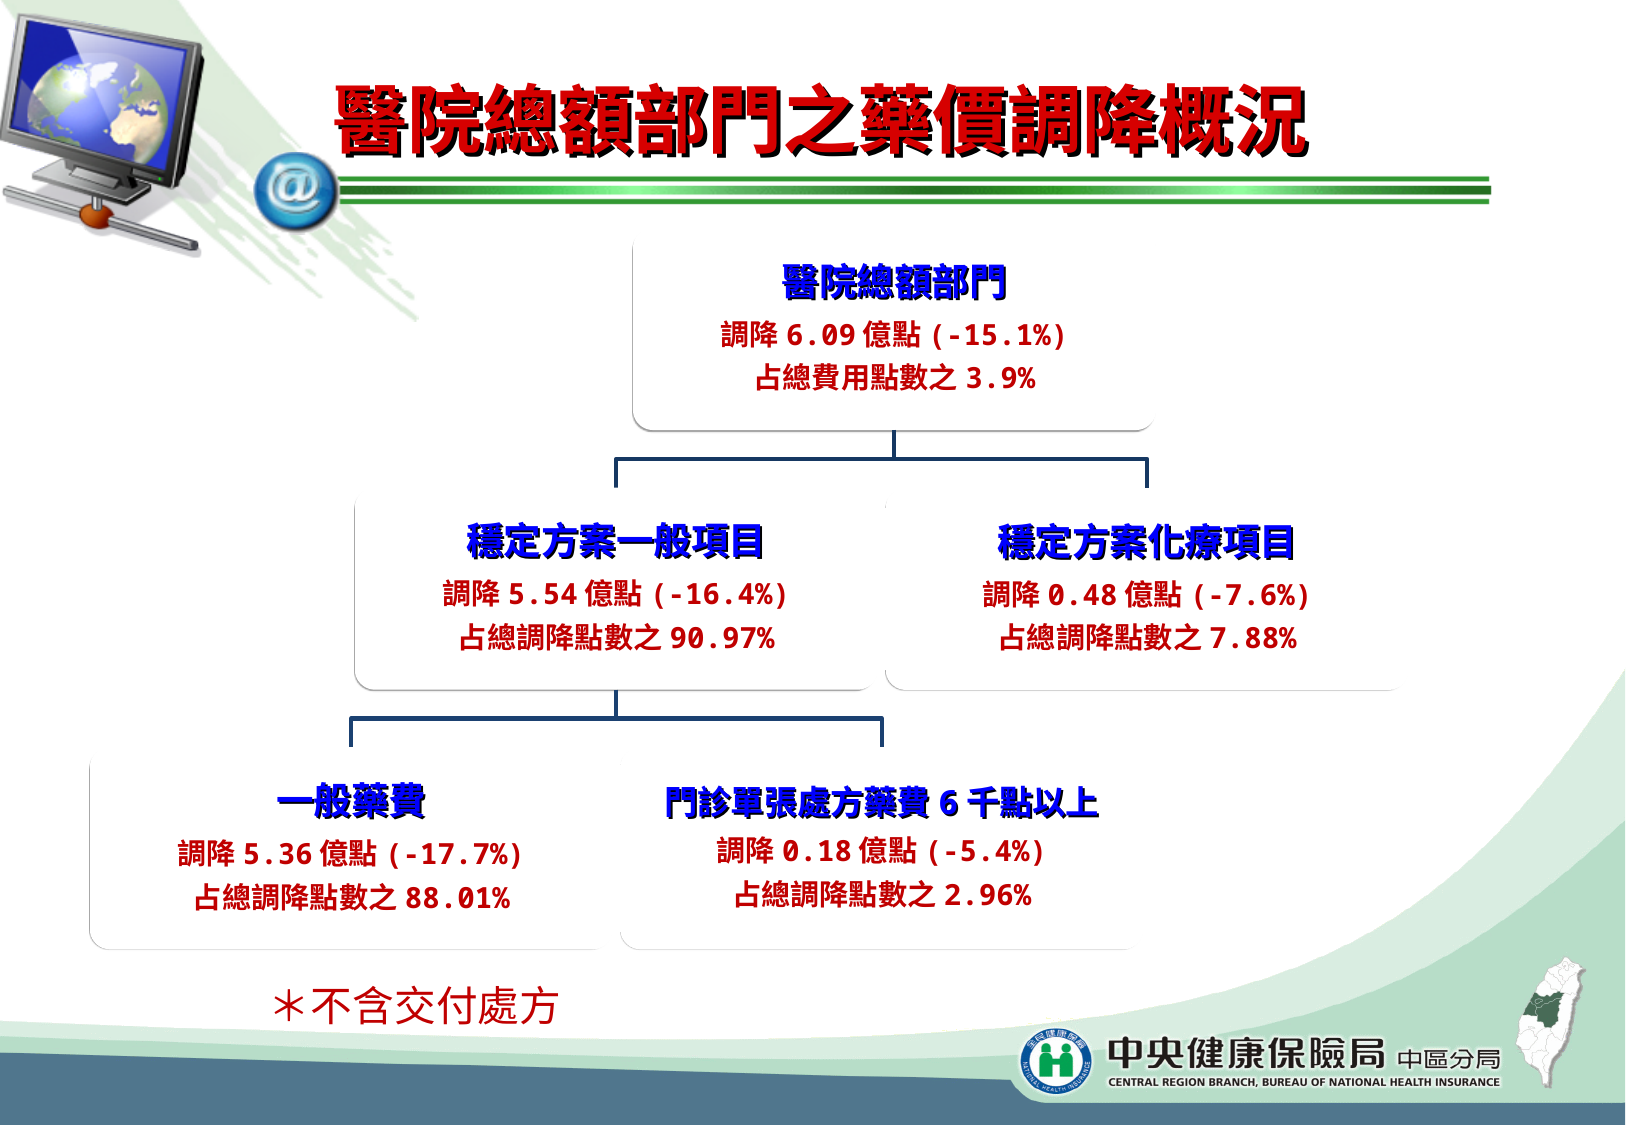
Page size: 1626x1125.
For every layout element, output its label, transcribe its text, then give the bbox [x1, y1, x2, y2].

text_box 醫院總額部門之藥價調降概況 [317, 23, 1625, 211]
text_box 穩定方案化療項目 調降0.48億點(-7.6%) 占總調降點數之7.88% [885, 488, 1409, 690]
text_box ＊不含交付處方 [253, 972, 902, 1039]
text_box 門診單張處方藥費6千點以上 調降0.18億點(-5.4%) 占總調降點數之2.96% [620, 747, 1144, 950]
text_box 醫院總額部門 調降6.09億點(-15.1%) 占總費用點數之3.9% [632, 228, 1157, 431]
text_box 一般藥費 調降5.36億點(-17.7%) 占總調降點數之88.01% [89, 747, 613, 950]
text_box 穩定方案一般項目 調降5.54億點(-16.4%) 占總調降點數之90.97% [354, 487, 878, 690]
